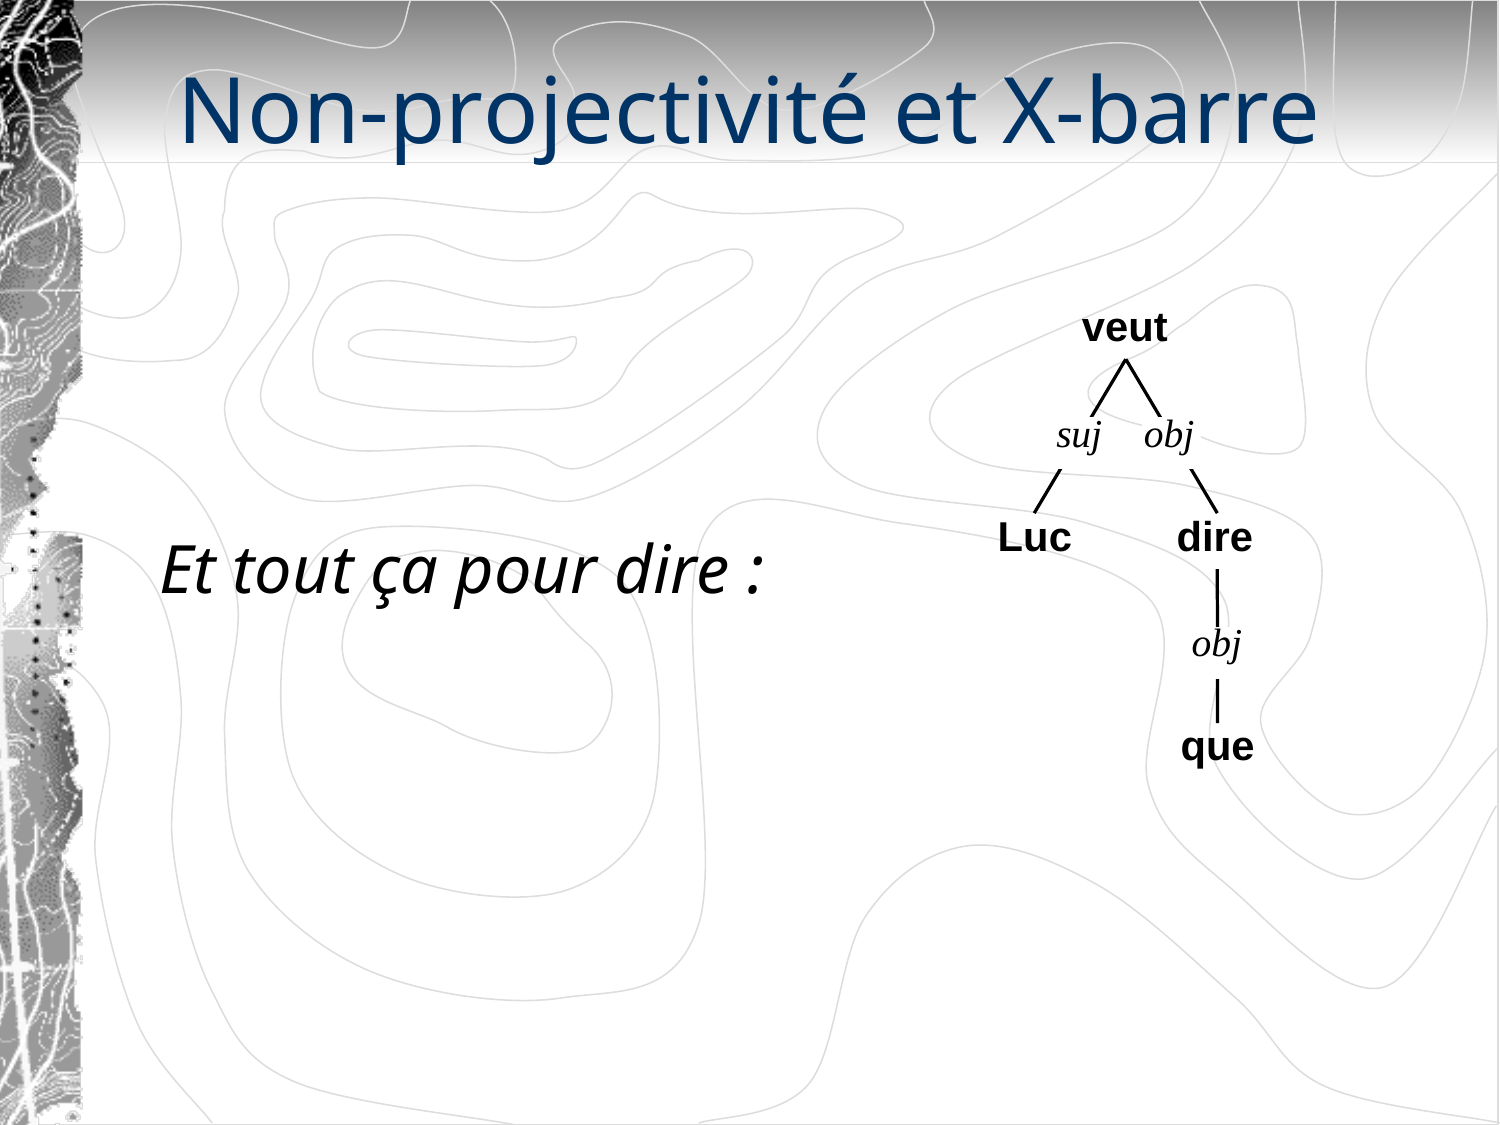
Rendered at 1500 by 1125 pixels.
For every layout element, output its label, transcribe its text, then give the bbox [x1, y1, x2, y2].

text_box Luc [997, 513, 1072, 560]
text_box que [1180, 723, 1256, 770]
text_box obj [1143, 411, 1195, 456]
text_box suj [1056, 411, 1103, 456]
title Non-projectivité et X-barre [75, 45, 1426, 171]
text_box veut [1081, 303, 1168, 350]
text_box Et tout ça pour dire : [144, 520, 781, 618]
text_box [1056, 418, 1104, 468]
text_box [1144, 418, 1199, 468]
text_box [1191, 628, 1247, 678]
text_box obj [1191, 621, 1243, 666]
text_box dire [1176, 513, 1254, 560]
